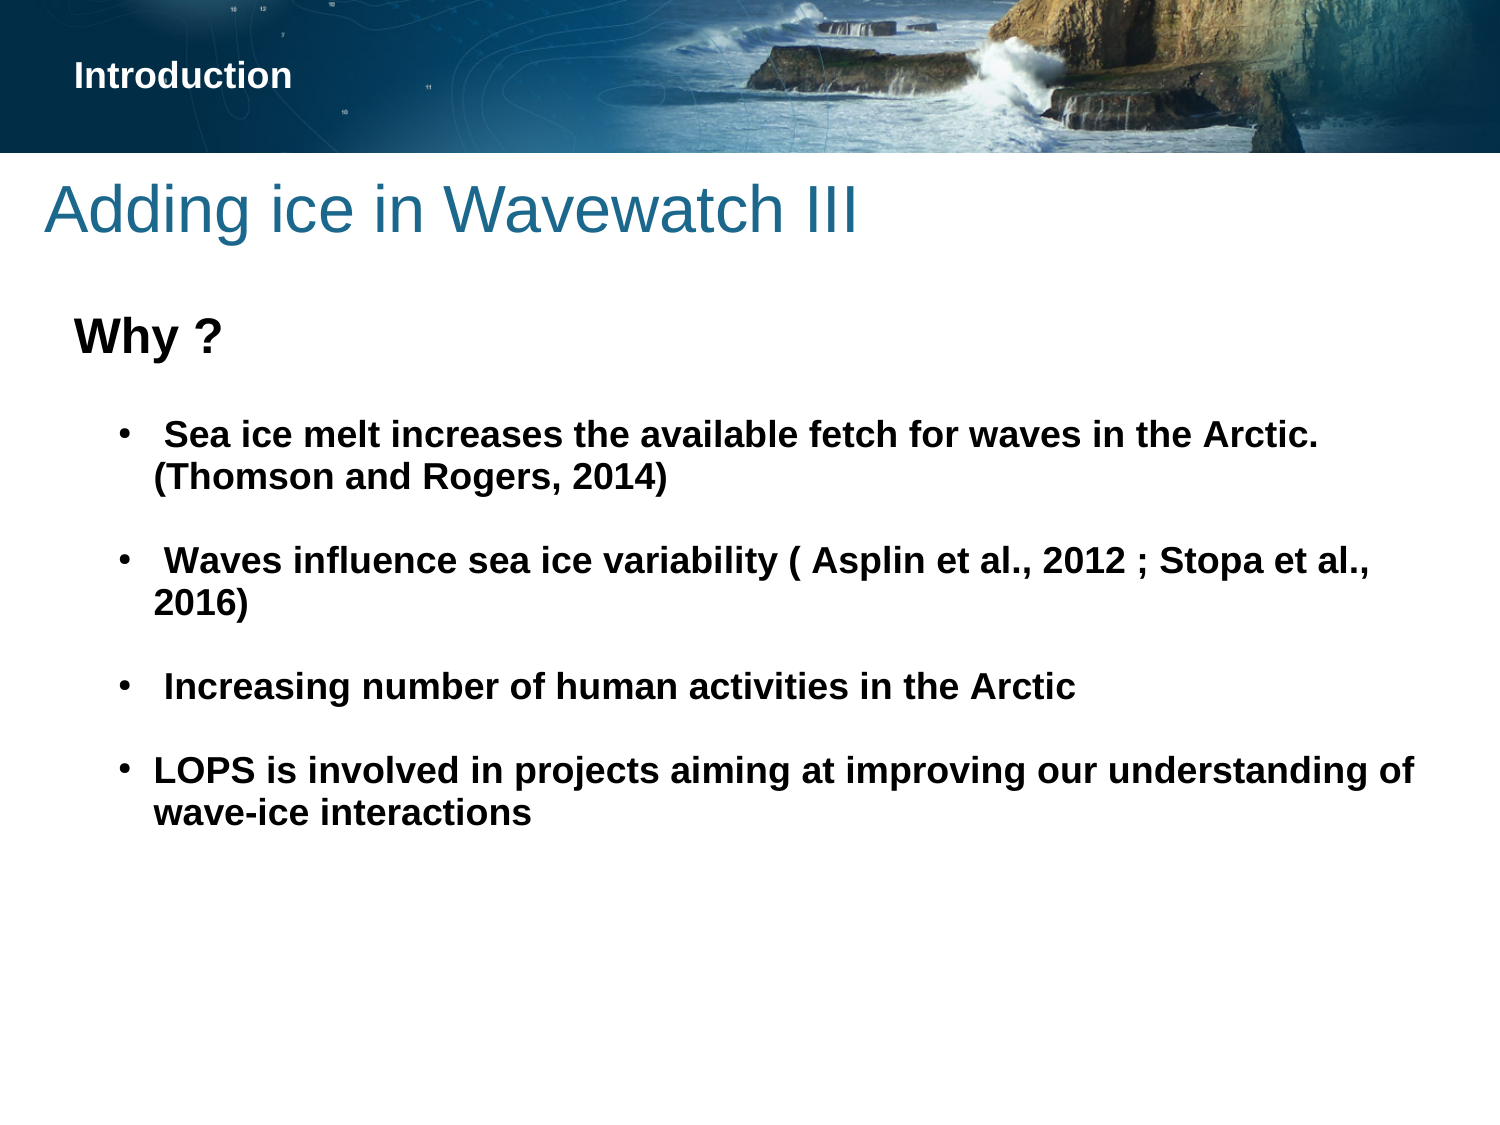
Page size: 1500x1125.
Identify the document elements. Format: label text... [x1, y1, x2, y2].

text_box Why ? [59, 293, 296, 414]
picture [0, 0, 1500, 153]
text_box Sea ice melt increases the available fetch for waves in the Arctic. (Thomson and Rogers, 2014) Waves influence sea ice variability ( Asplin et al., 2012 ; Stopa et al., 2016) Increasing number of human activities in the Arctic LOPS is involved in projects aiming at improving our understanding of wave-ice interactions [118, 413, 1418, 916]
title Adding ice in Wavewatch III [29, 118, 1214, 294]
title Introduction [59, 29, 355, 119]
